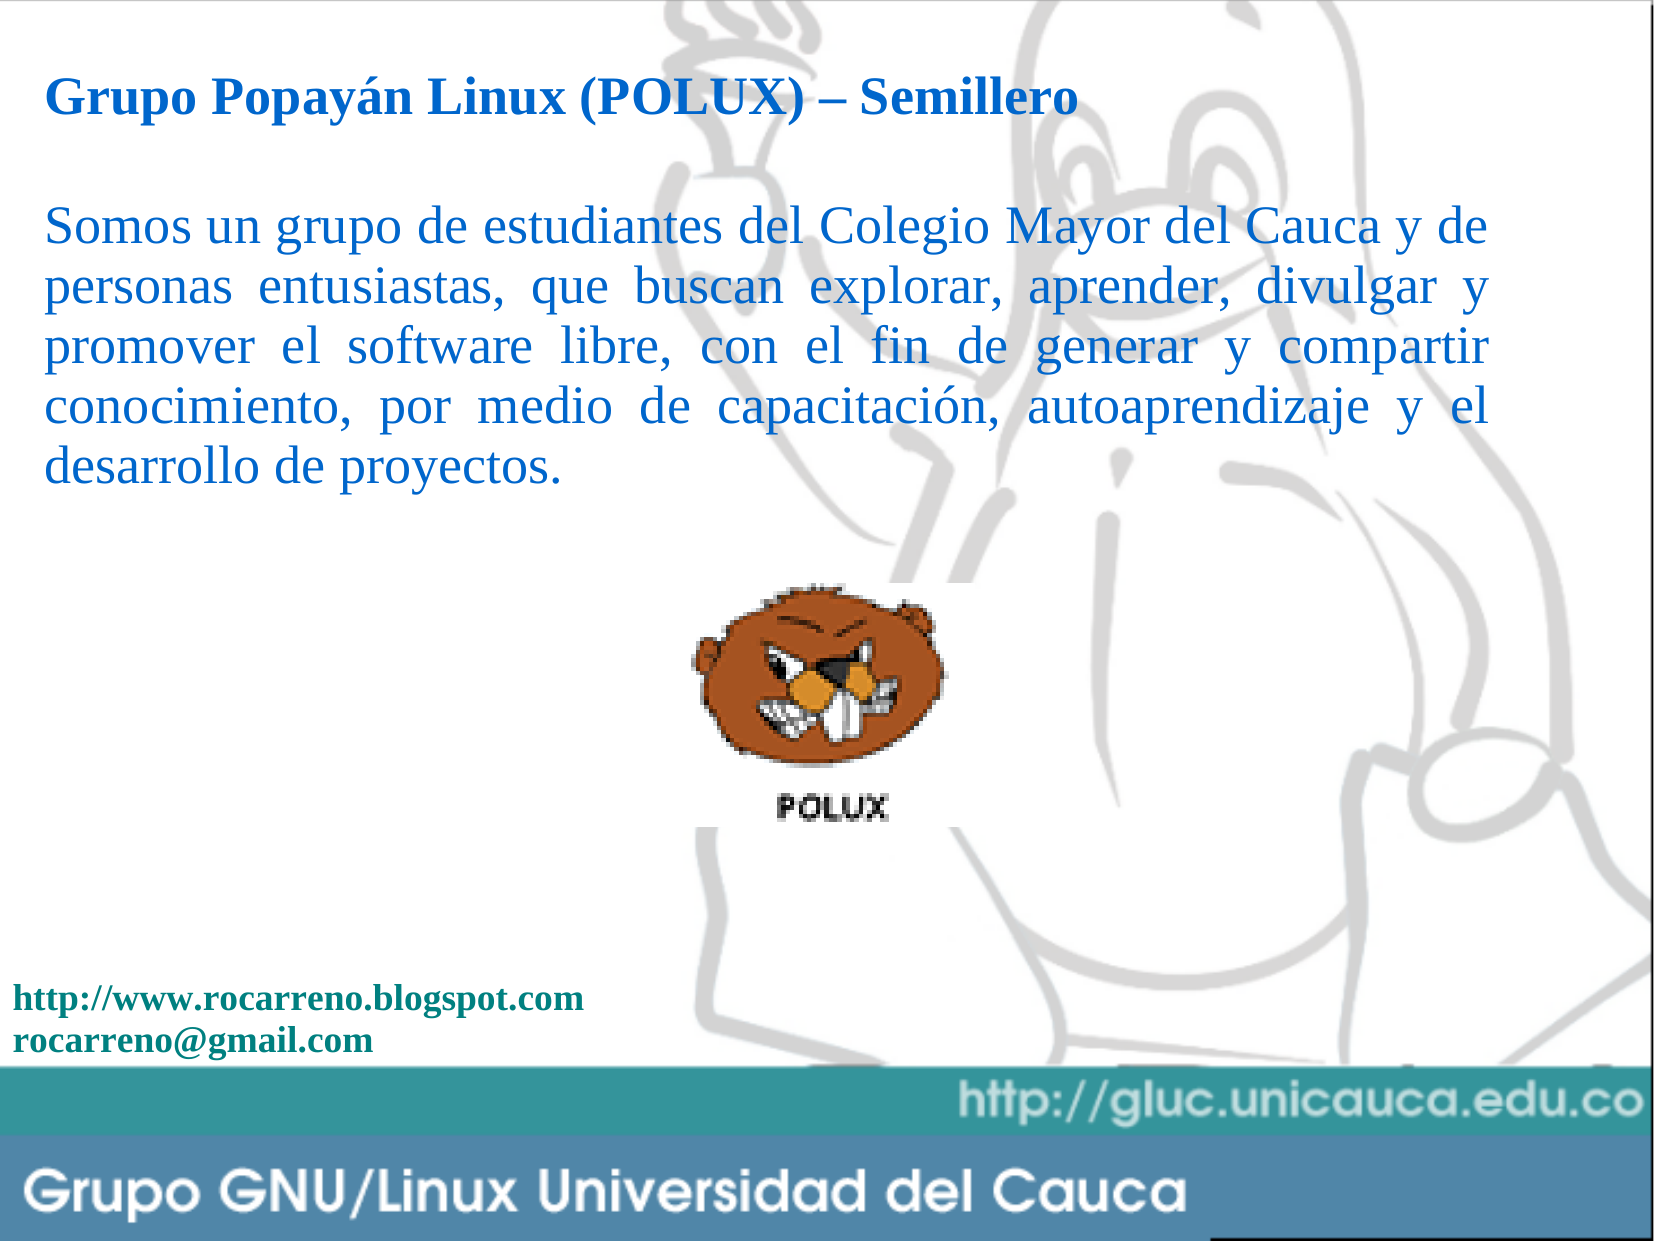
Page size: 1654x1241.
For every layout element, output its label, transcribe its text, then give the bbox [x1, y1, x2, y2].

picture [0, 0, 1654, 1241]
text_box http://www.rocarreno.blogspot.com rocarreno@gmail.com [0, 969, 1652, 1118]
picture [679, 583, 975, 827]
text_box Grupo Popayán Linux (POLUX) – Semillero Somos un grupo de estudiantes del Colegio Mayor del Cauca y de personas entusiastas, que buscan explorar, aprender, divulgar y promover el software libre, con el fin de generar y compartir conocimiento, por medio de capacitación, autoaprendizaje y el desarrollo de proyectos. [29, 59, 1625, 969]
text_box Grupo Popayán Linux (POLUX) – Semillero Somos un grupo de estudiantes del Colegio Mayor del Cauca y de personas entusiastas, que buscan explorar, aprender, divulgar y promover el software libre, con el fin de generar y compartir conocimiento, por medio de capacitación, autoaprendizaje y el desarrollo de proyectos. [29, 1118, 1625, 1234]
